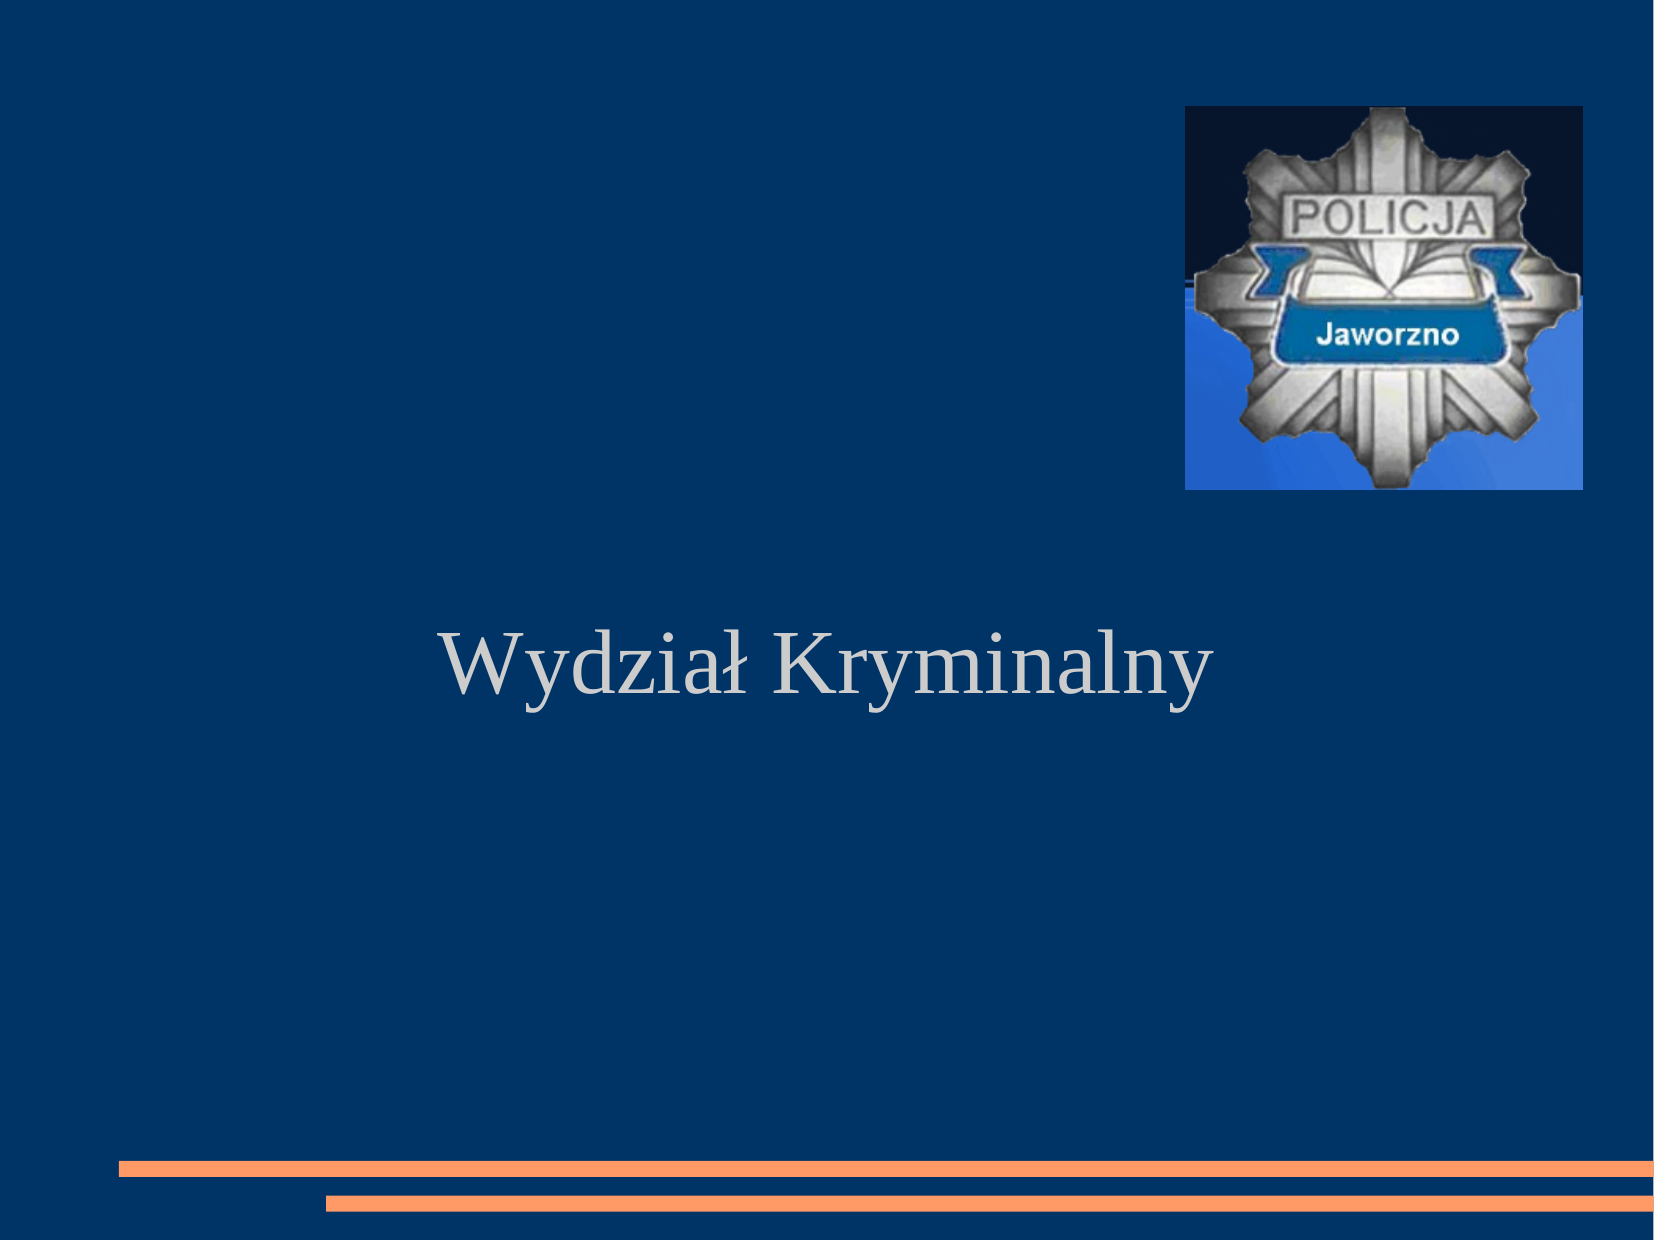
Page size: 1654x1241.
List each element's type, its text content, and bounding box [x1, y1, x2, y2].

picture [1185, 106, 1583, 490]
subtitle Wydział Kryminalny [82, 49, 1571, 1174]
